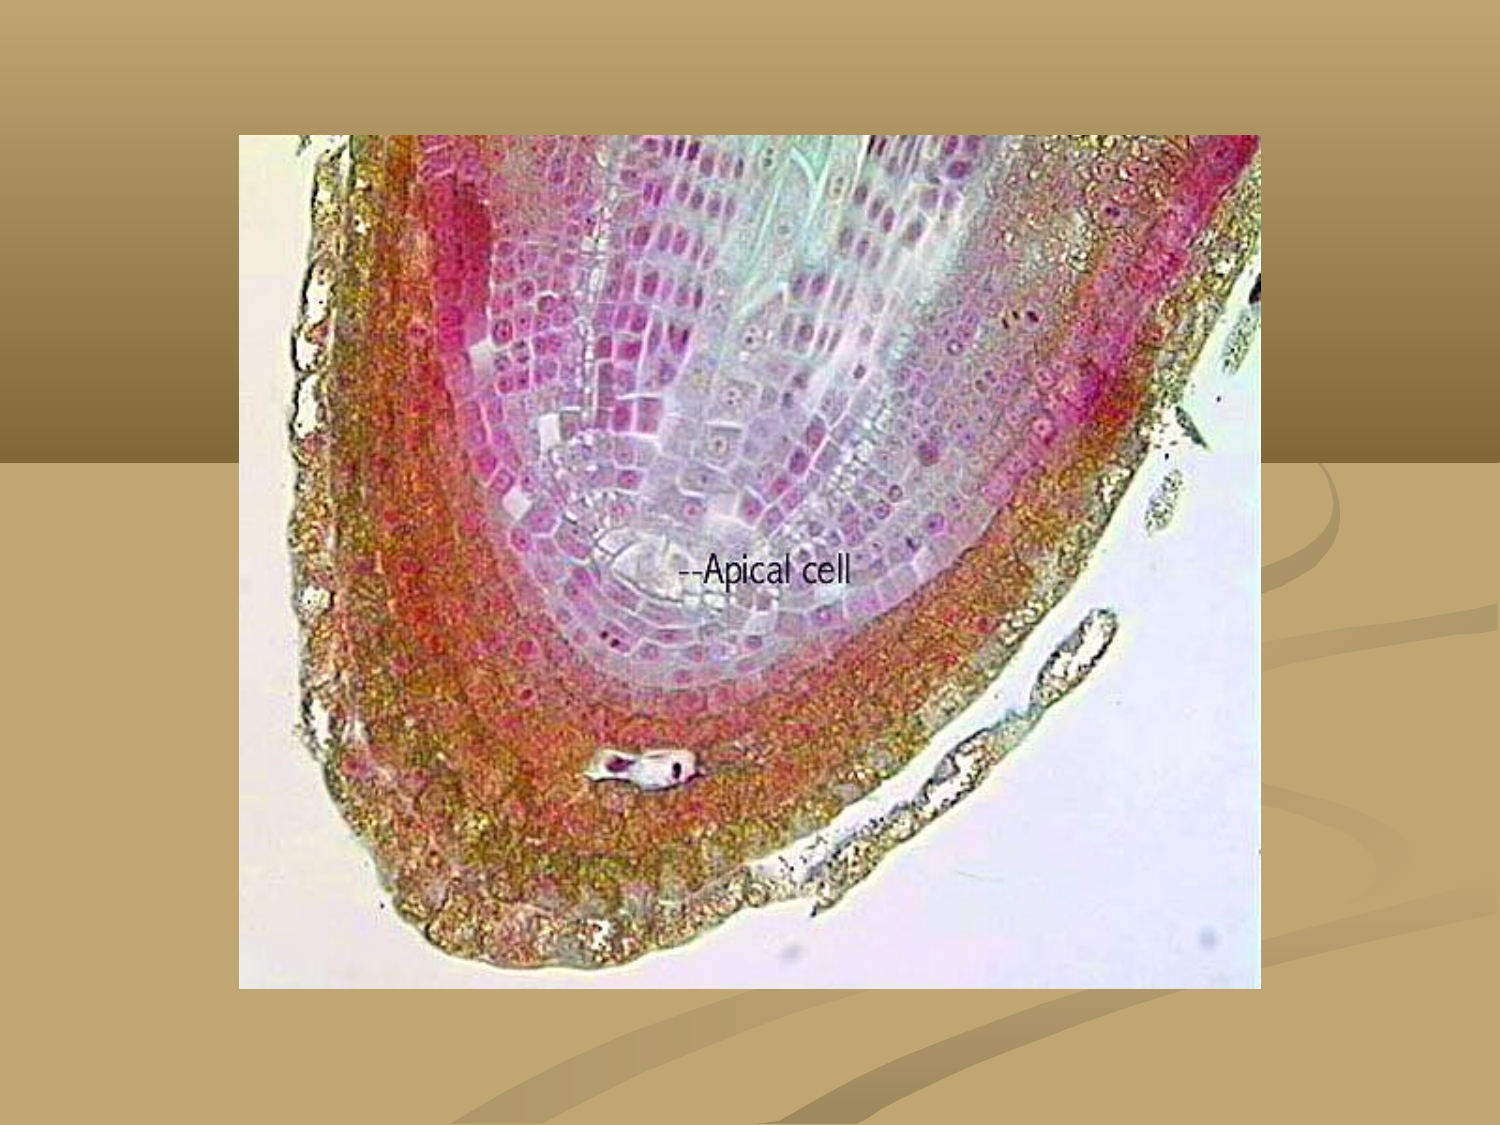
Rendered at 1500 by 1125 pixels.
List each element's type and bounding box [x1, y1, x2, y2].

picture [239, 135, 1261, 990]
